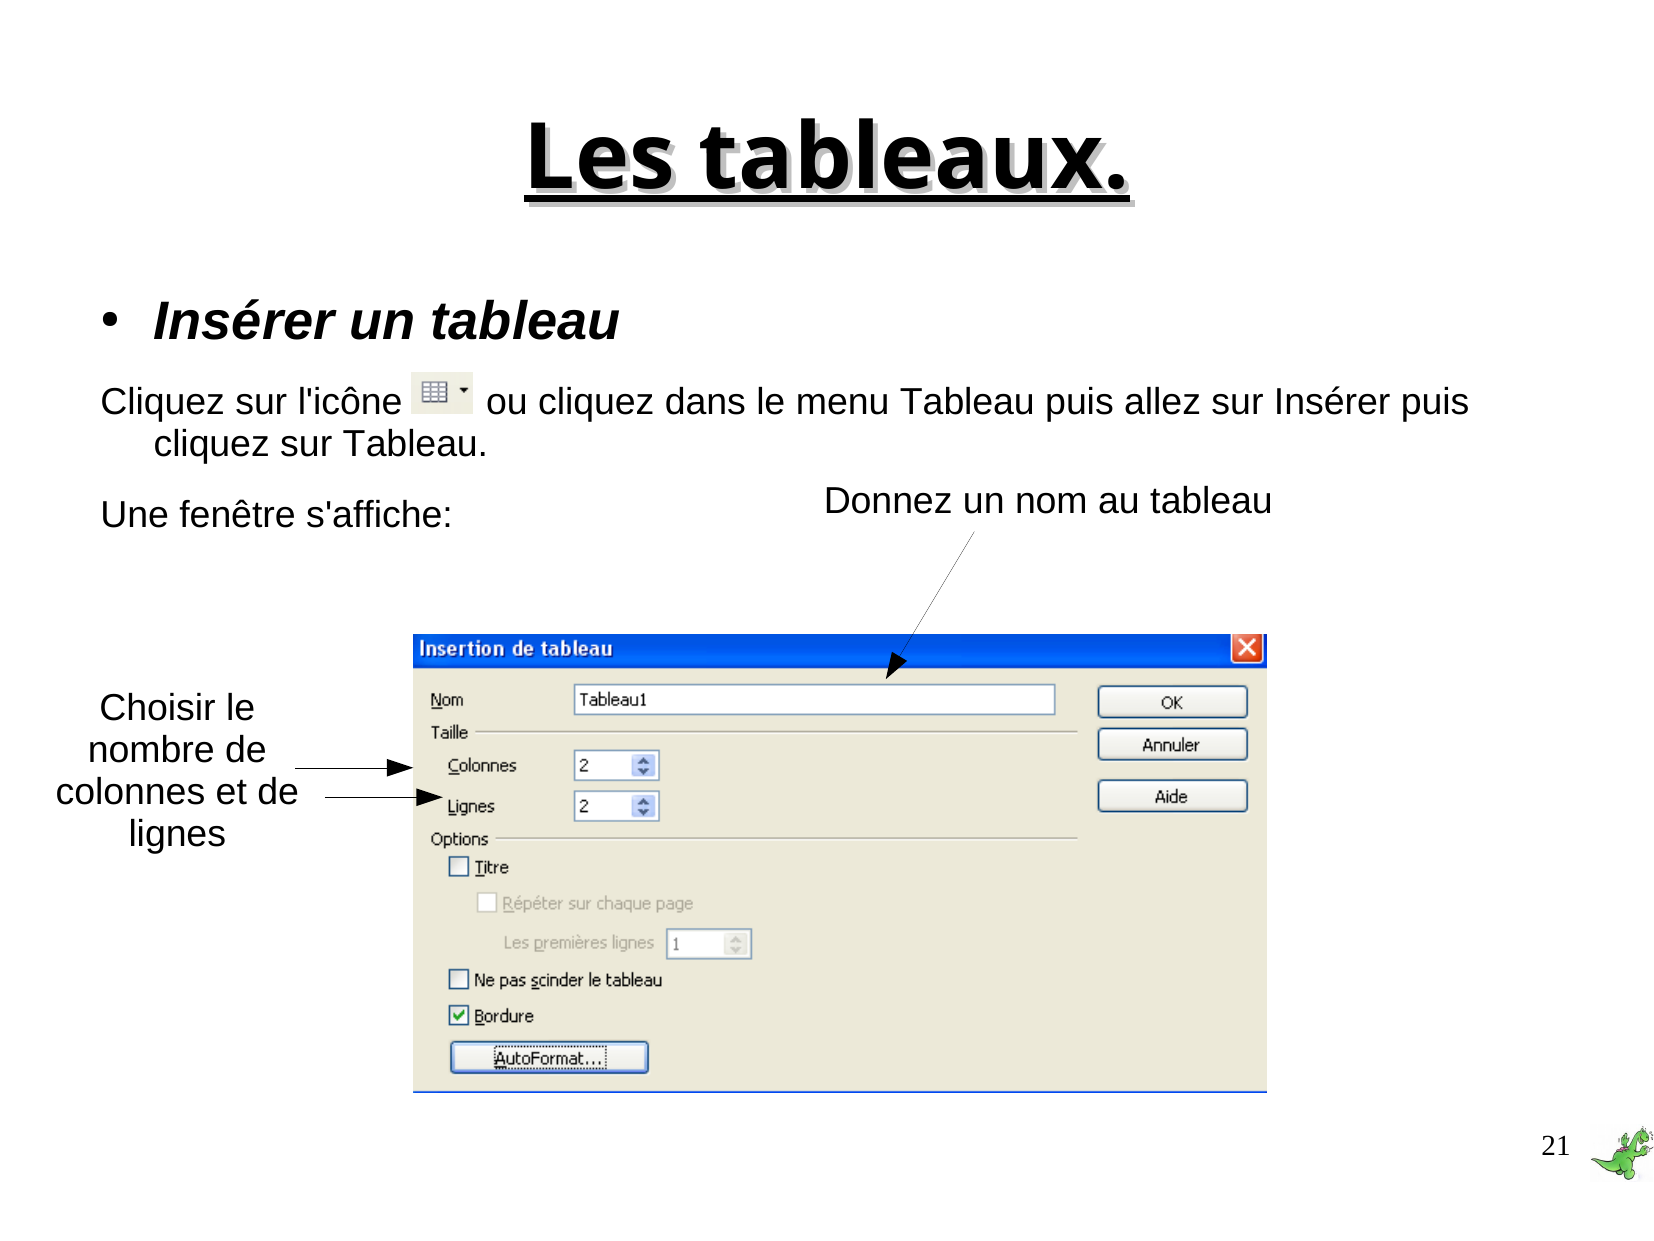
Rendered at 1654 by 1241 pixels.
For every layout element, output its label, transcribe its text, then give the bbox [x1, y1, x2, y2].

title Les tableaux. [82, 49, 1571, 257]
picture [1590, 1124, 1654, 1182]
text_box Donnez un nom au tableau [738, 472, 1359, 530]
picture [411, 372, 473, 414]
list Insérer un tableau Cliquez sur l'icône ou cliquez dans le menu Tableau puis allez sur Insérer puis cliquez sur Tableau. Une fenêtre s'affiche: [82, 290, 1571, 1109]
picture [413, 634, 1267, 1093]
text_box Choisir le nombre de colonnes et de lignes [29, 679, 325, 863]
